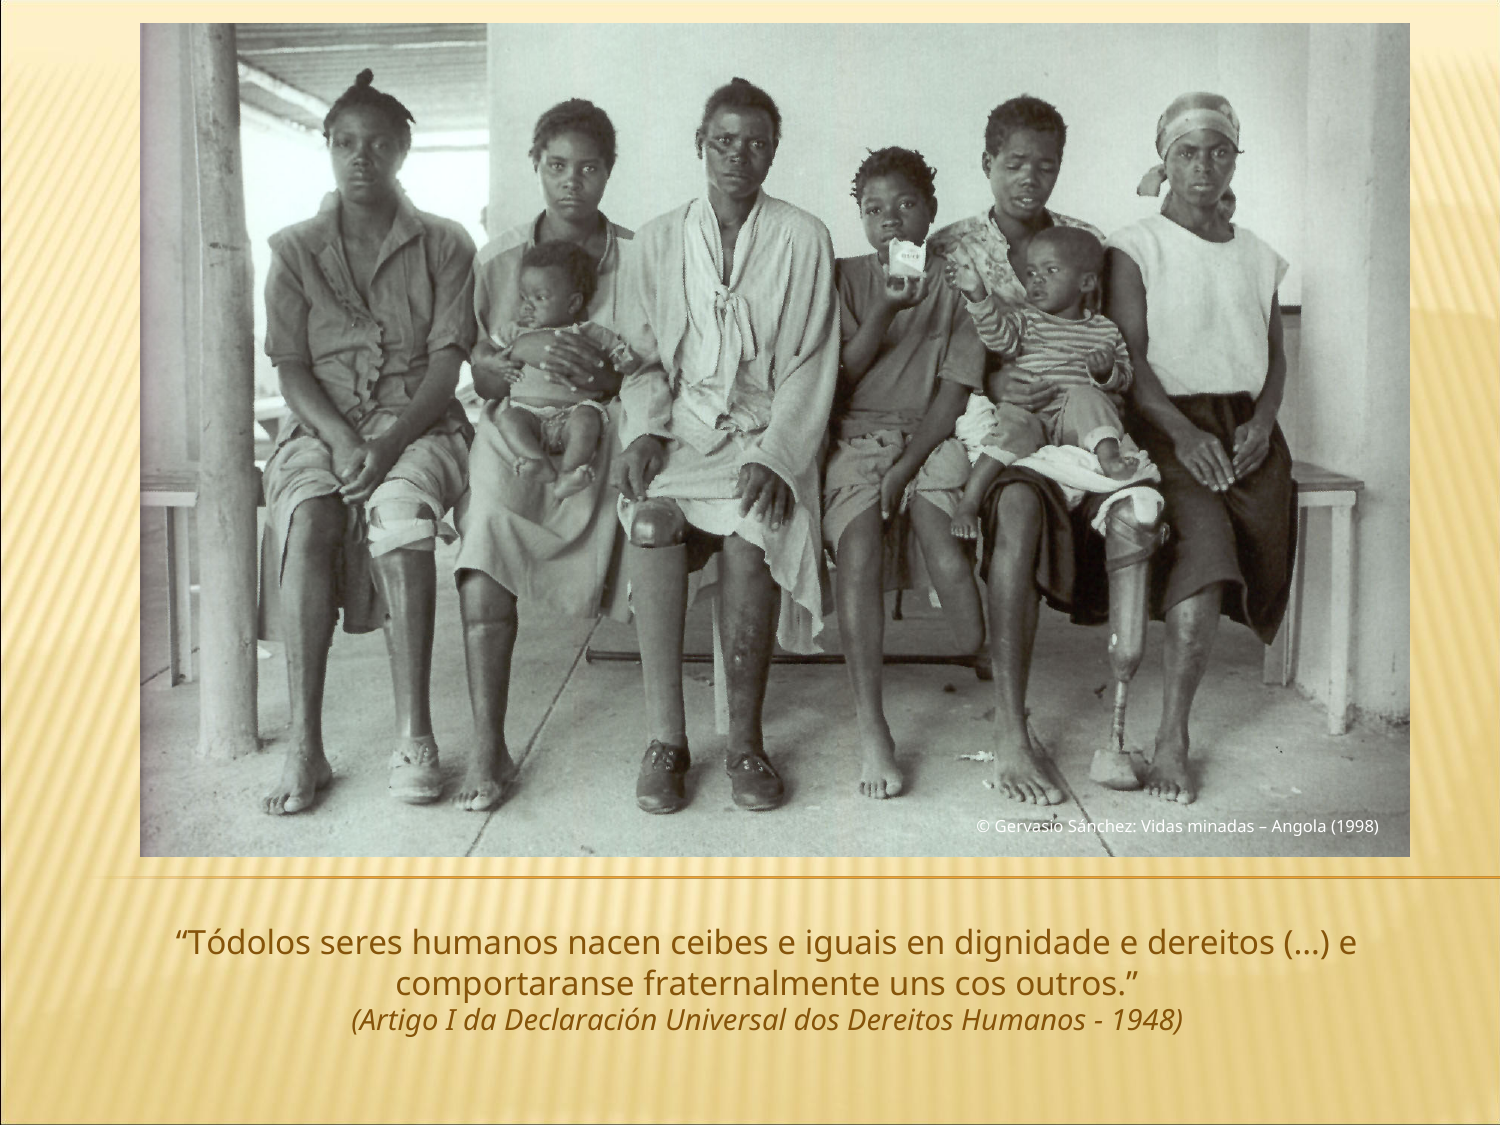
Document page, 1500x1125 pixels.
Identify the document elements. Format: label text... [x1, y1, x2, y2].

text_box © Gervasio Sánchez: Vidas minadas – Angola (1998) [831, 808, 1395, 844]
picture [0, 0, 1500, 1125]
text_box “Tódolos seres humanos nacen ceibes e iguais en dignidade e dereitos (…) e comportaranse fraternalmente uns cos outros.” (Artigo I da Declaración Universal dos Dereitos Humanos - 1948) [93, 913, 1442, 1045]
